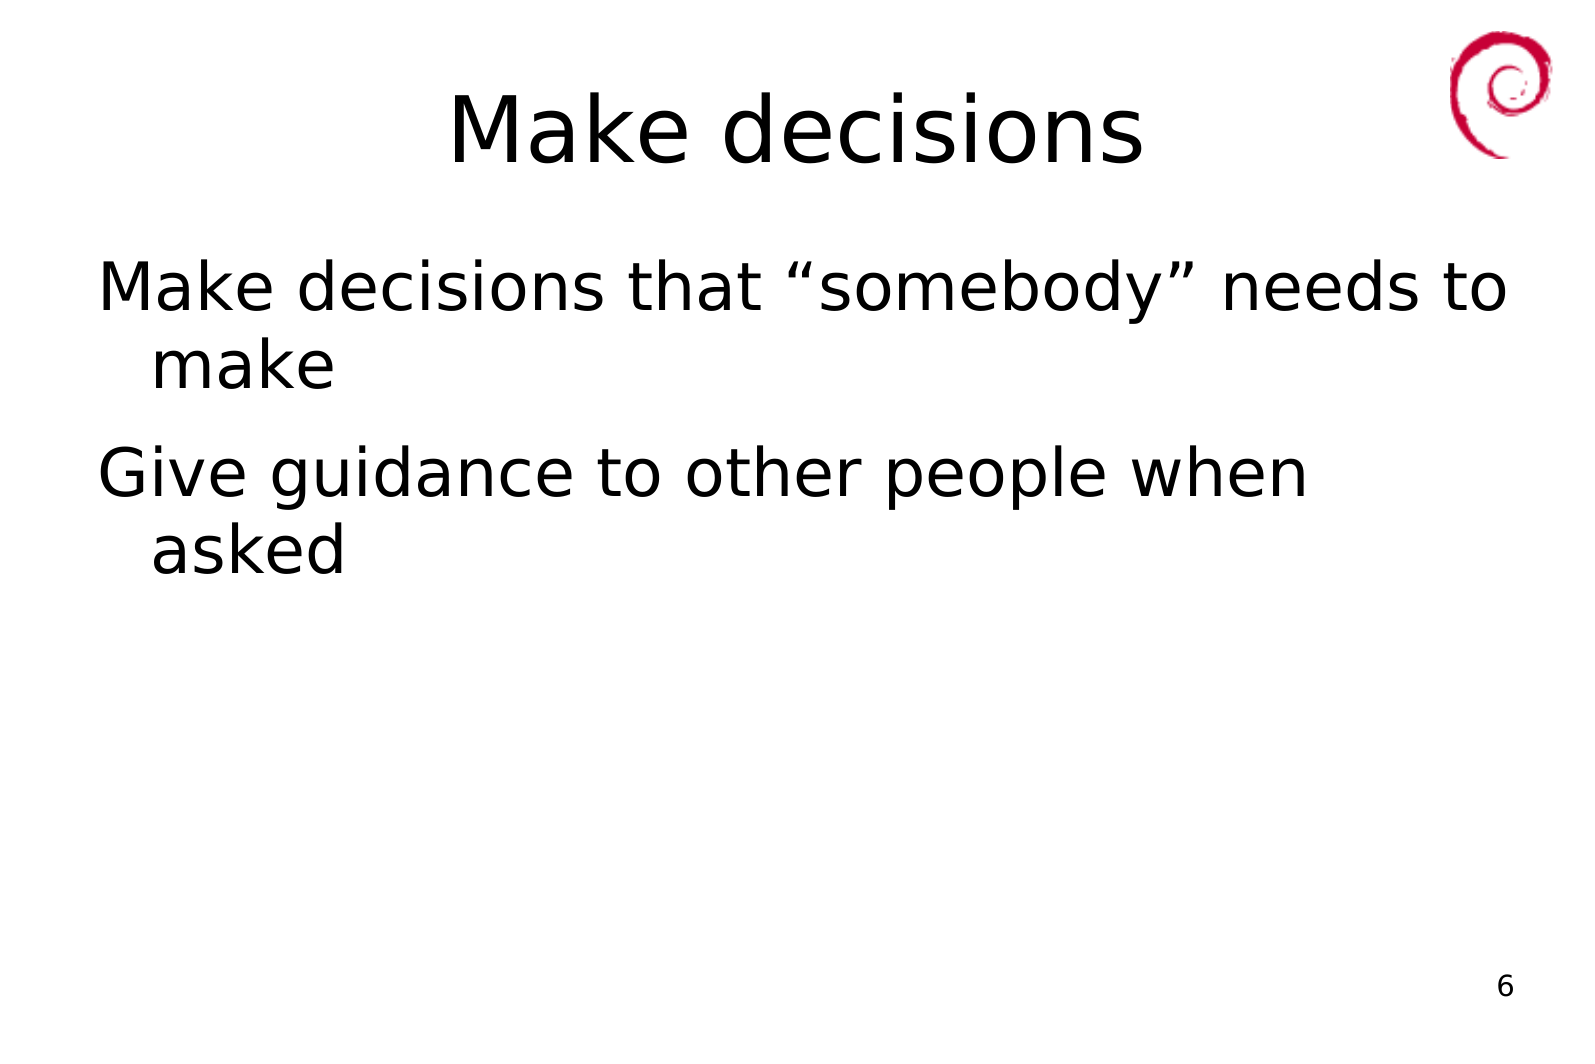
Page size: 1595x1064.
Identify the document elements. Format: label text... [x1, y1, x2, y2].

list Make decisions that “somebody” needs to make Give guidance to other people when asked [79, 248, 1515, 936]
title Make decisions [79, 49, 1515, 213]
picture [1450, 31, 1555, 159]
